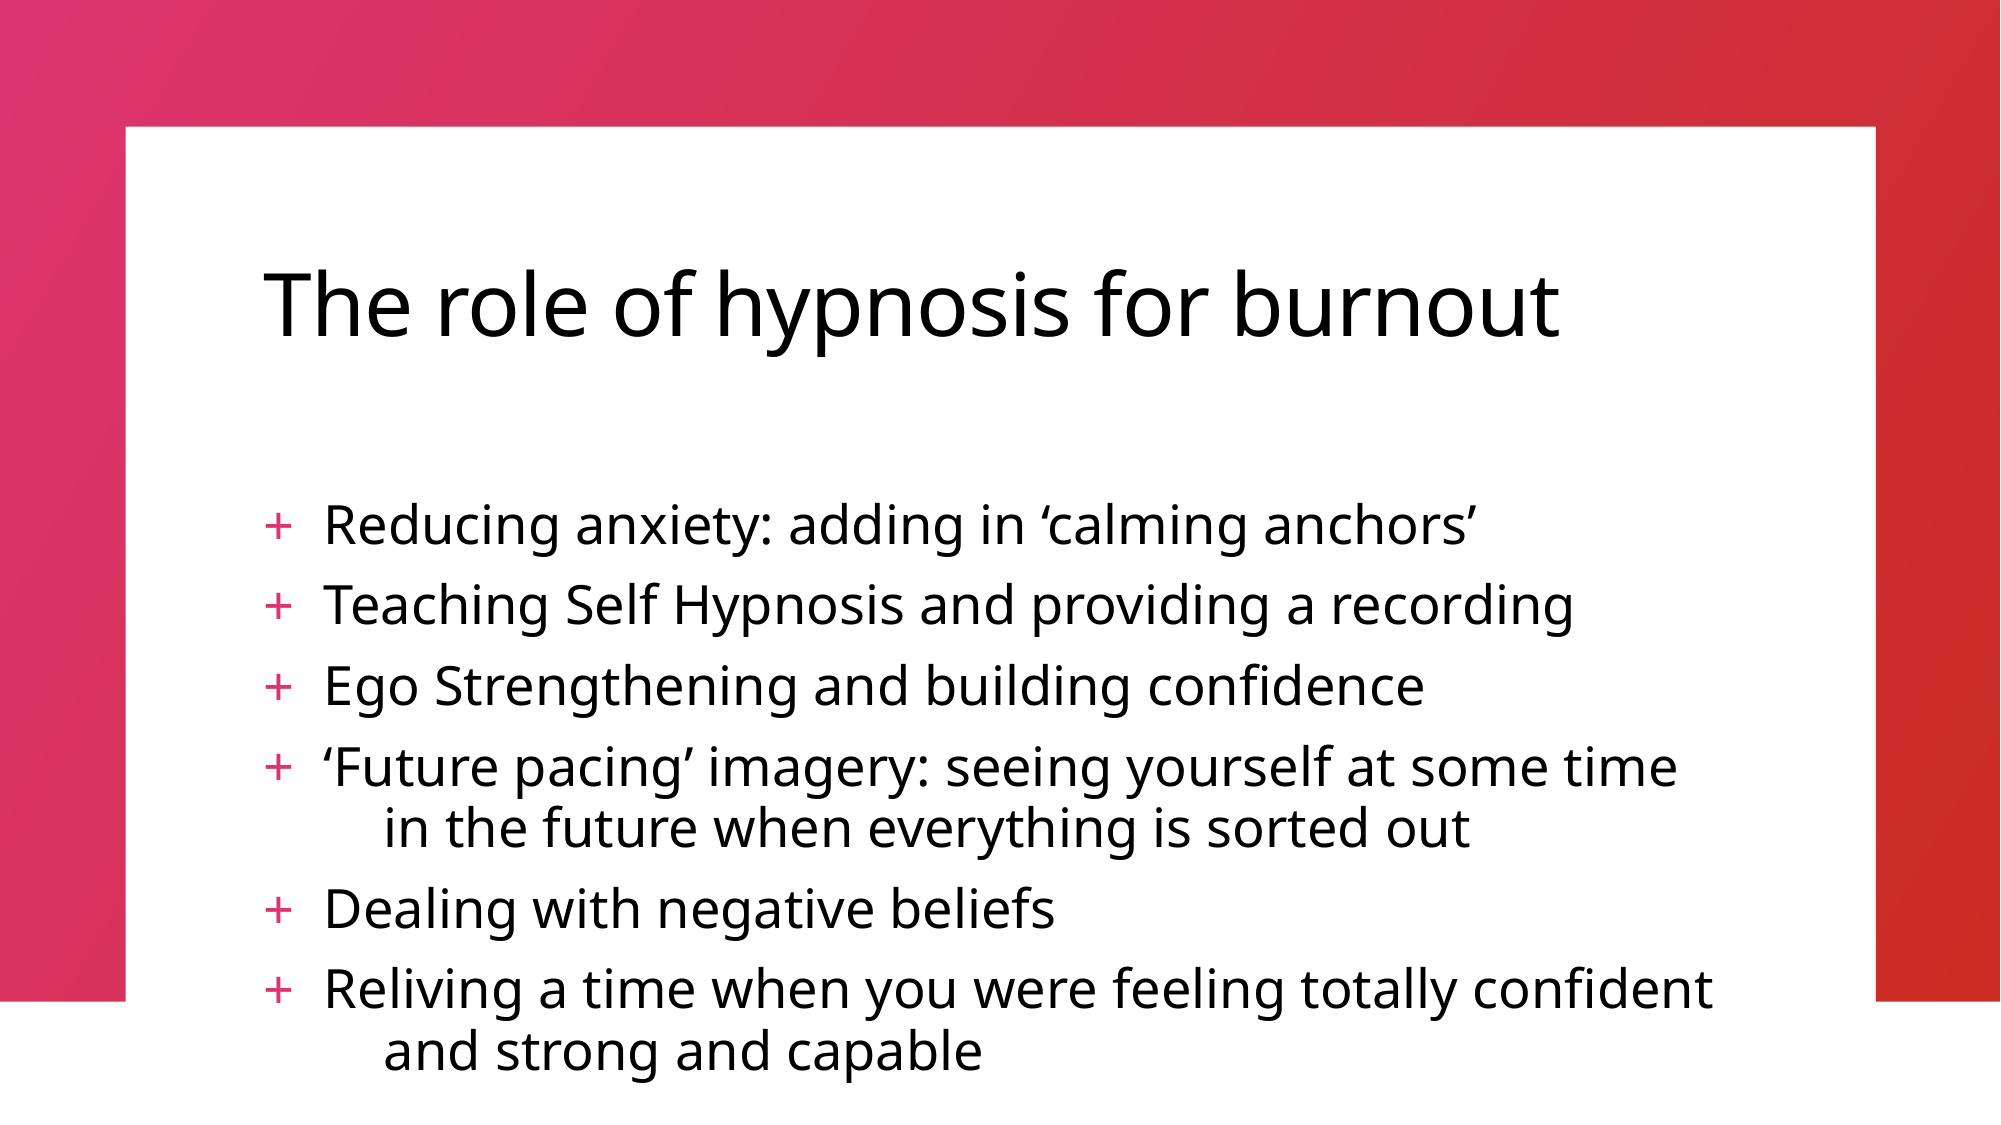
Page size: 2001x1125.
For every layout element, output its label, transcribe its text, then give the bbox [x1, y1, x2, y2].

title The role of hypnosis for burnout [248, 248, 1749, 470]
list Reducing anxiety: adding in ‘calming anchors’ Teaching Self Hypnosis and providing a recording Ego Strengthening and building confidence ‘Future pacing’ imagery: seeing yourself at some time in the future when everything is sorted out Dealing with negative beliefs Reliving a time when you were feeling totally confident and strong and capable [248, 487, 1749, 1094]
